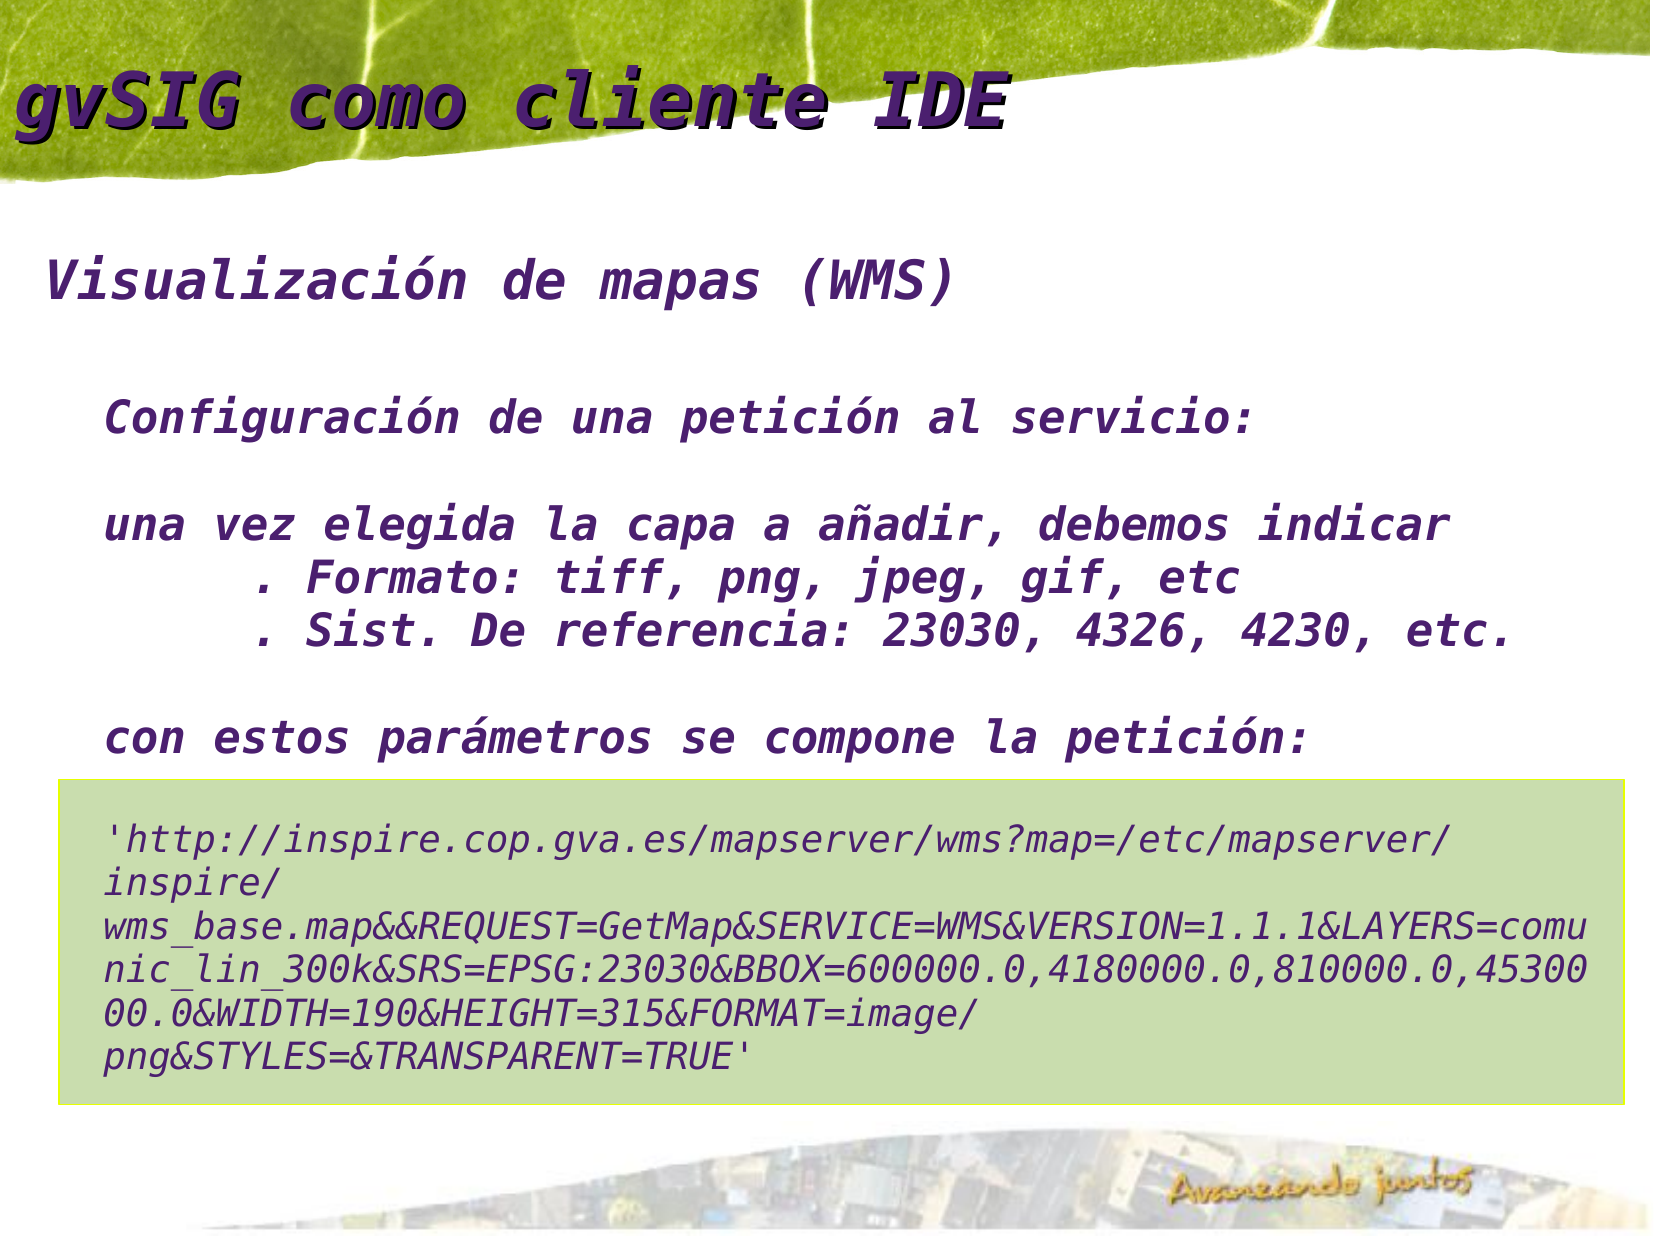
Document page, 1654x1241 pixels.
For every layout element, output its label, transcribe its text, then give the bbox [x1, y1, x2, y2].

text_box Configuración de una petición al servicio: una vez elegida la capa a añadir, debemos indicar . Formato: tiff, png, jpeg, gif, etc . Sist. De referencia: 23030, 4326, 4230, etc. con estos parámetros se compone la petición: 'http://inspire.cop.gva.es/mapserver/wms?map=/etc/mapserver/inspire/wms_base.map&&REQUEST=GetMap&SERVICE=WMS&VERSION=1.1.1&LAYERS=comunic_lin_300k&SRS=EPSG:23030&BBOX=600000.0,4180000.0,810000.0,4530000.0&WIDTH=190&HEIGHT=315&FORMAT=image/png&STYLES=&TRANSPARENT=TRUE' [88, 383, 1625, 1096]
text_box gvSIG como cliente IDE [0, 5, 1418, 154]
text_box Visualización de mapas (WMS) [29, 242, 1300, 321]
text_box [59, 779, 1625, 1105]
picture [93, 1121, 1654, 1237]
picture [0, 0, 1650, 184]
